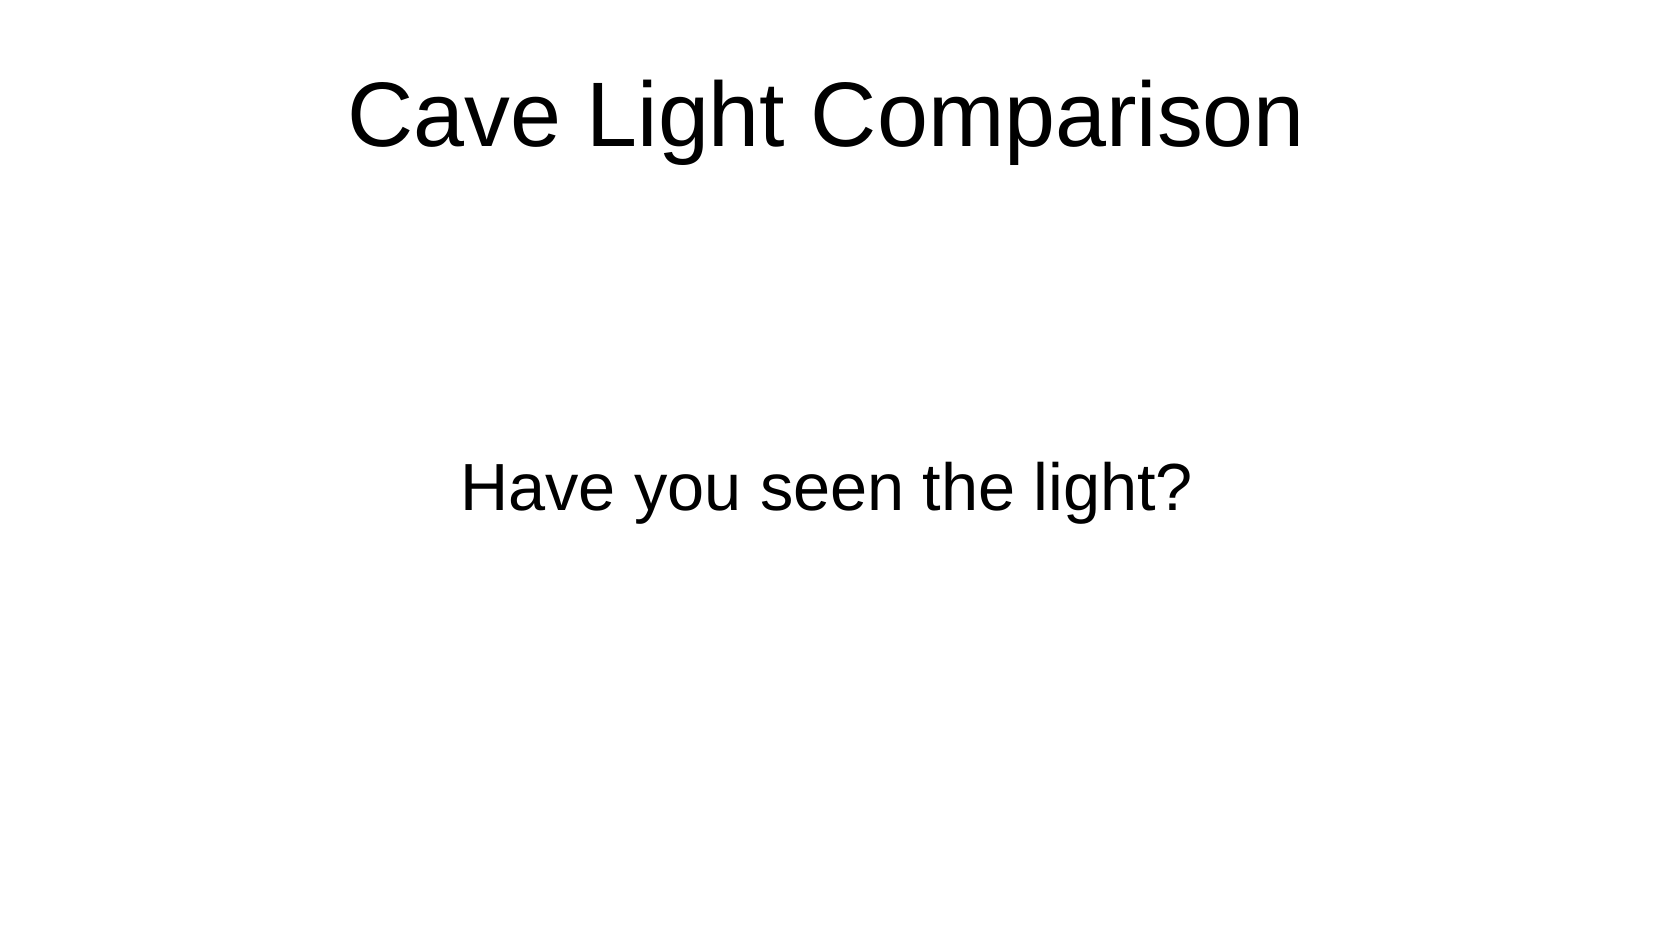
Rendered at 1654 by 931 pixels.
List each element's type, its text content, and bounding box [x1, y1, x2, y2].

title Cave Light Comparison [82, 37, 1571, 193]
subtitle Have you seen the light? [82, 217, 1571, 758]
